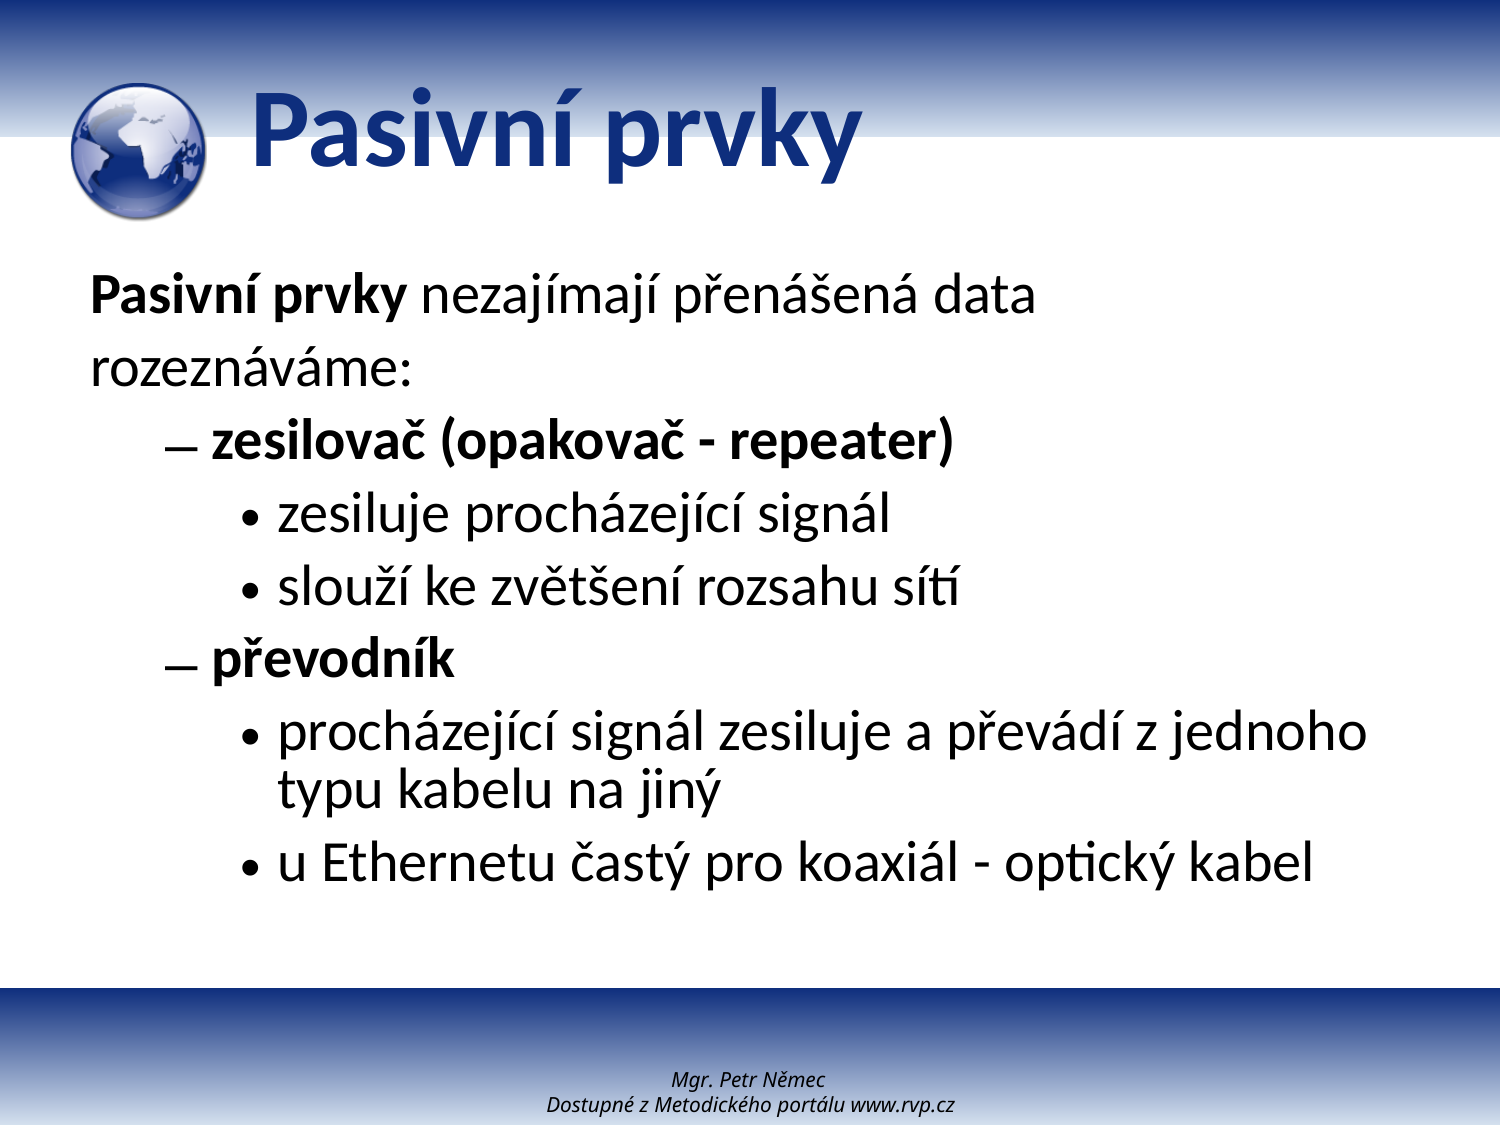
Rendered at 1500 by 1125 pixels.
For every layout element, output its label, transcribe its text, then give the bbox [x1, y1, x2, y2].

picture [69, 83, 207, 222]
title Pasivní prvky [235, 45, 1426, 233]
list Pasivní prvky nezajímají přenášená data rozeznáváme: zesilovač (opakovač - repeater) zesiluje procházející signál slouží ke zvětšení rozsahu sítí převodník procházející signál zesiluje a převádí z jednoho typu kabelu na jiný u Ethernetu častý pro koaxiál - optický kabel [75, 262, 1426, 1021]
